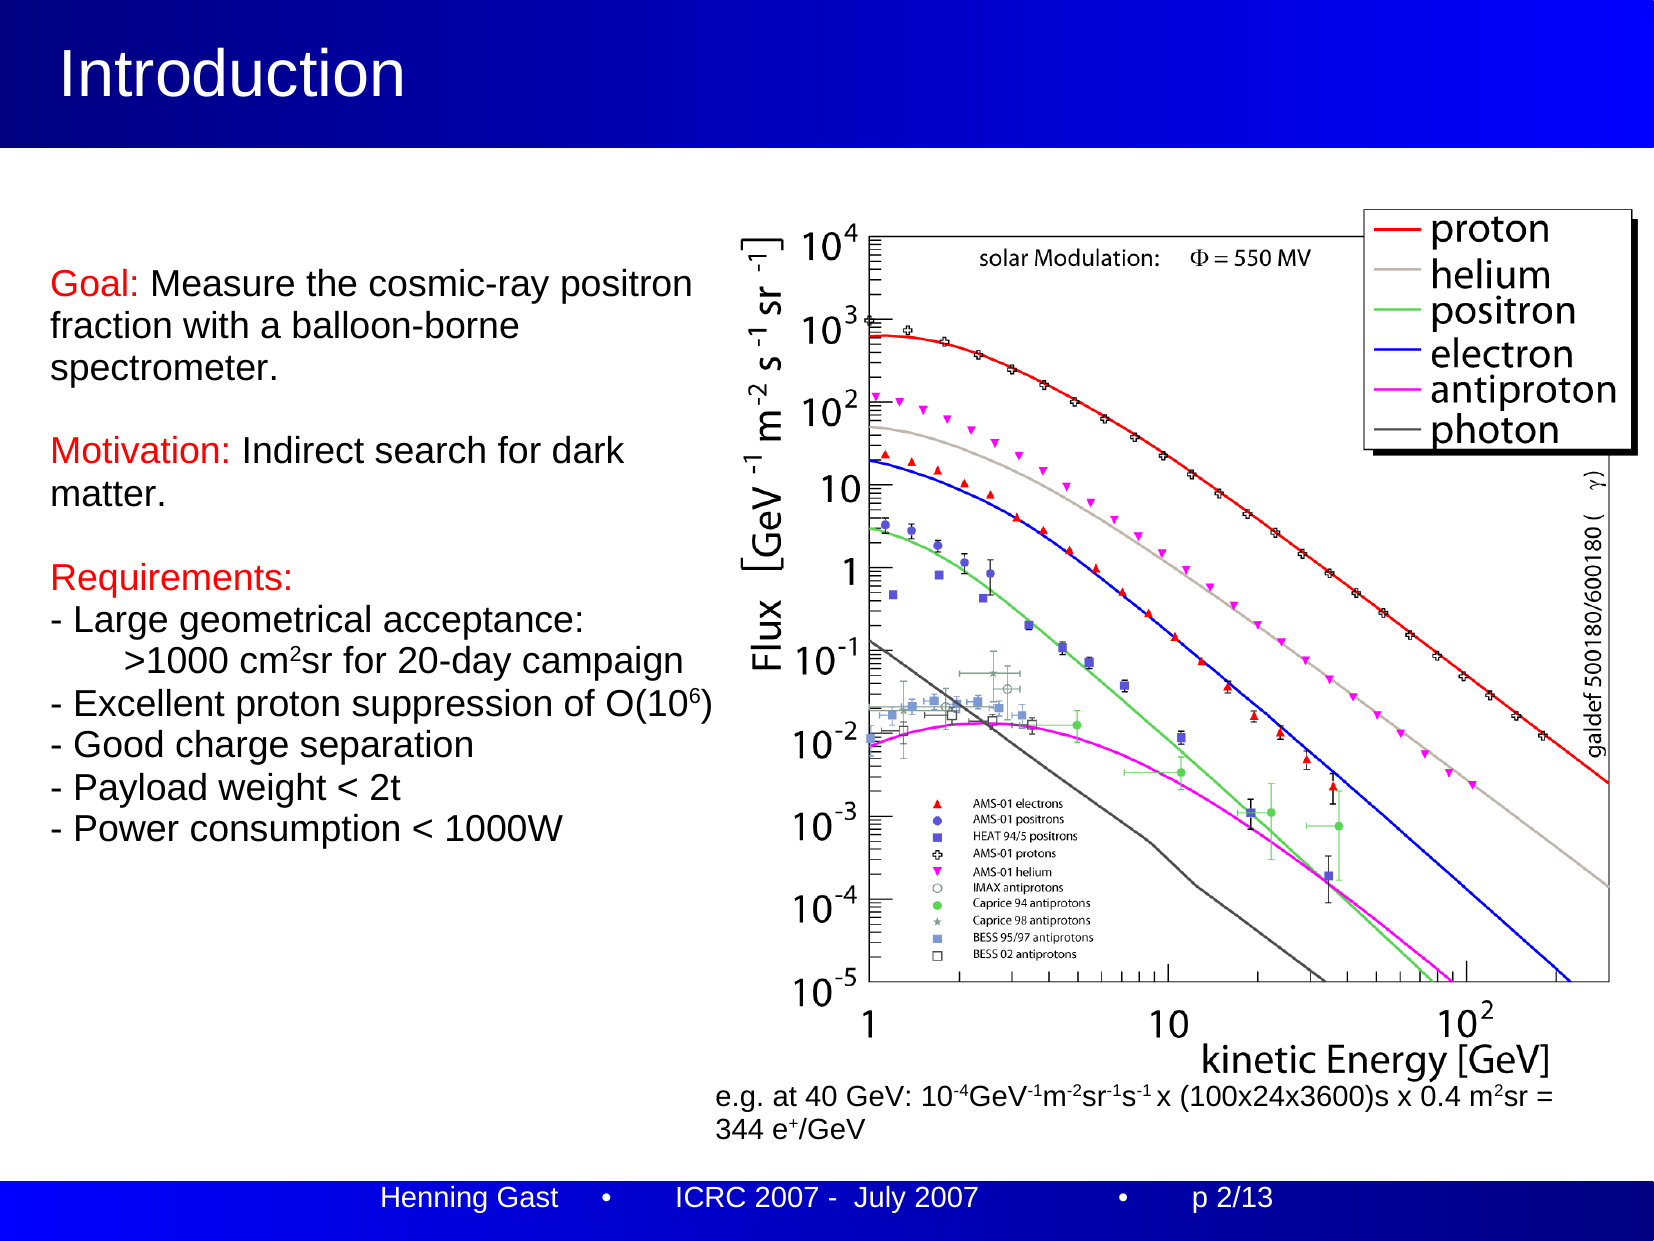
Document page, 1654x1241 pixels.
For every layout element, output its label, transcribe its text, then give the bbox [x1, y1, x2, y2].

text_box Goal: Measure the cosmic-ray positron fraction with a balloon-borne spectrometer. Motivation: Indirect search for dark matter. Requirements: - Large geometrical acceptance: >1000 cm2sr for 20-day campaign - Excellent proton suppression of O(106) - Good charge separation - Payload weight < 2t - Power consumption < 1000W [35, 254, 745, 922]
title Introduction [0, 0, 1654, 148]
text_box e.g. at 40 GeV: 10-4GeV-1m-2sr-1s-1 x (100x24x3600)s x 0.4 m2sr = 344 e+/GeV [700, 1072, 1639, 1161]
picture [738, 206, 1638, 1072]
